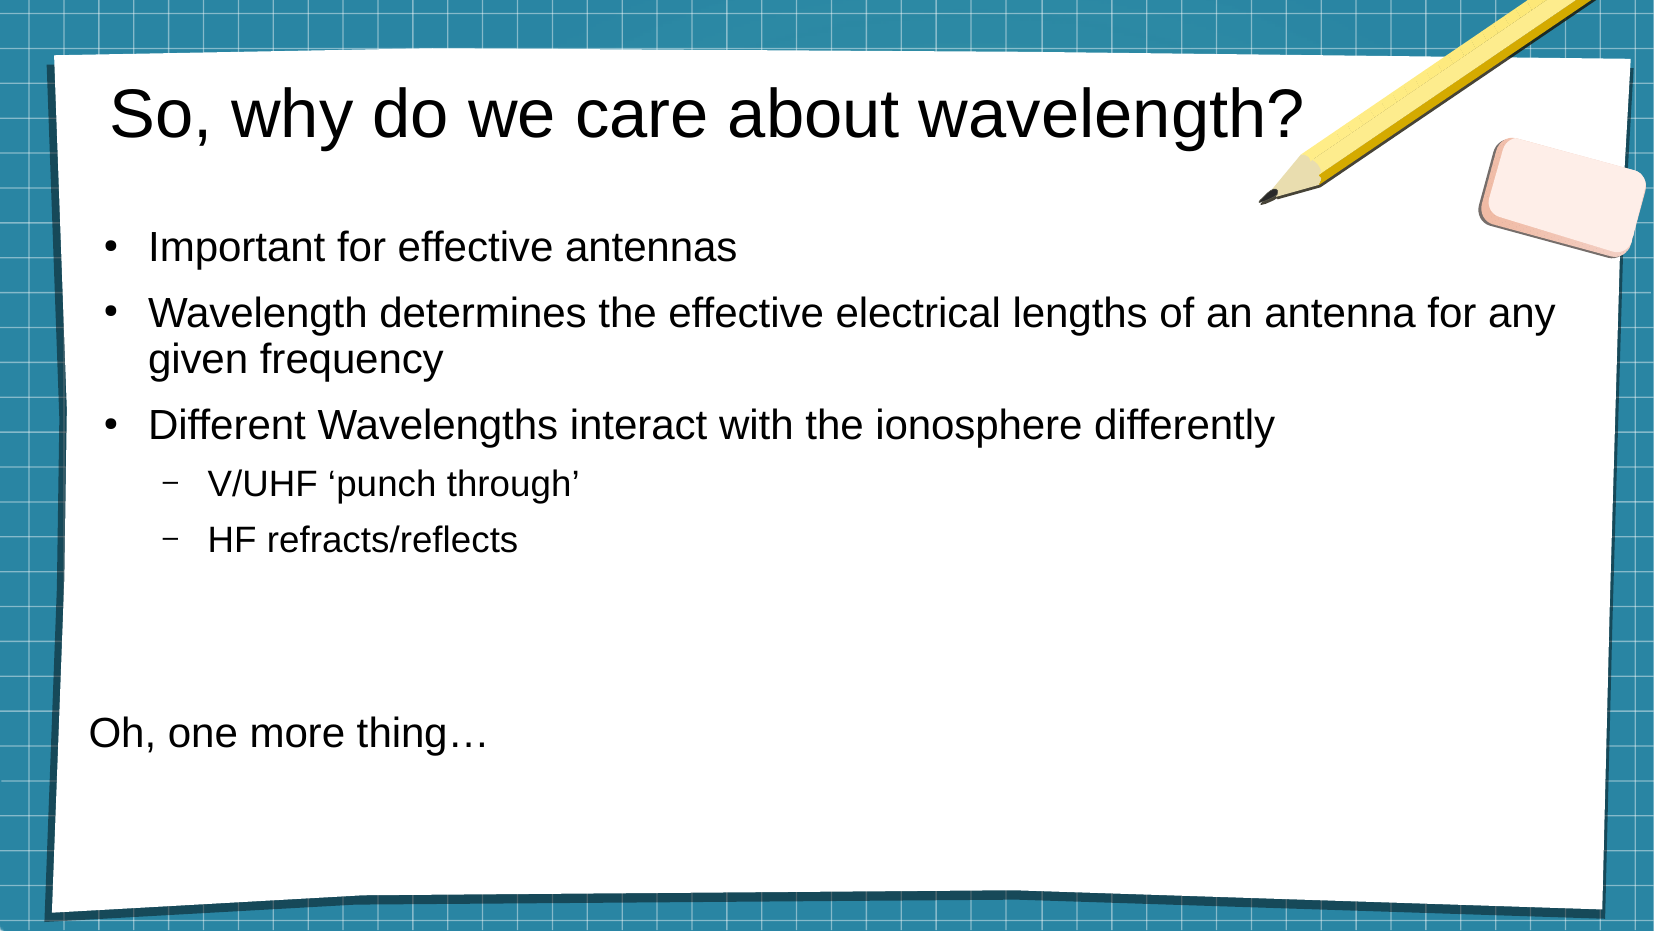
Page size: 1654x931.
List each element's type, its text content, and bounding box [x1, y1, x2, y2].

title So, why do we care about wavelength? [36, 35, 1379, 192]
list Important for effective antennas Wavelength determines the effective electrical lengths of an antenna for any given frequency Different Wavelengths interact with the ionosphere differently V/UHF ‘punch through’ HF refracts/reflects Oh, one more thing… [88, 223, 1577, 763]
